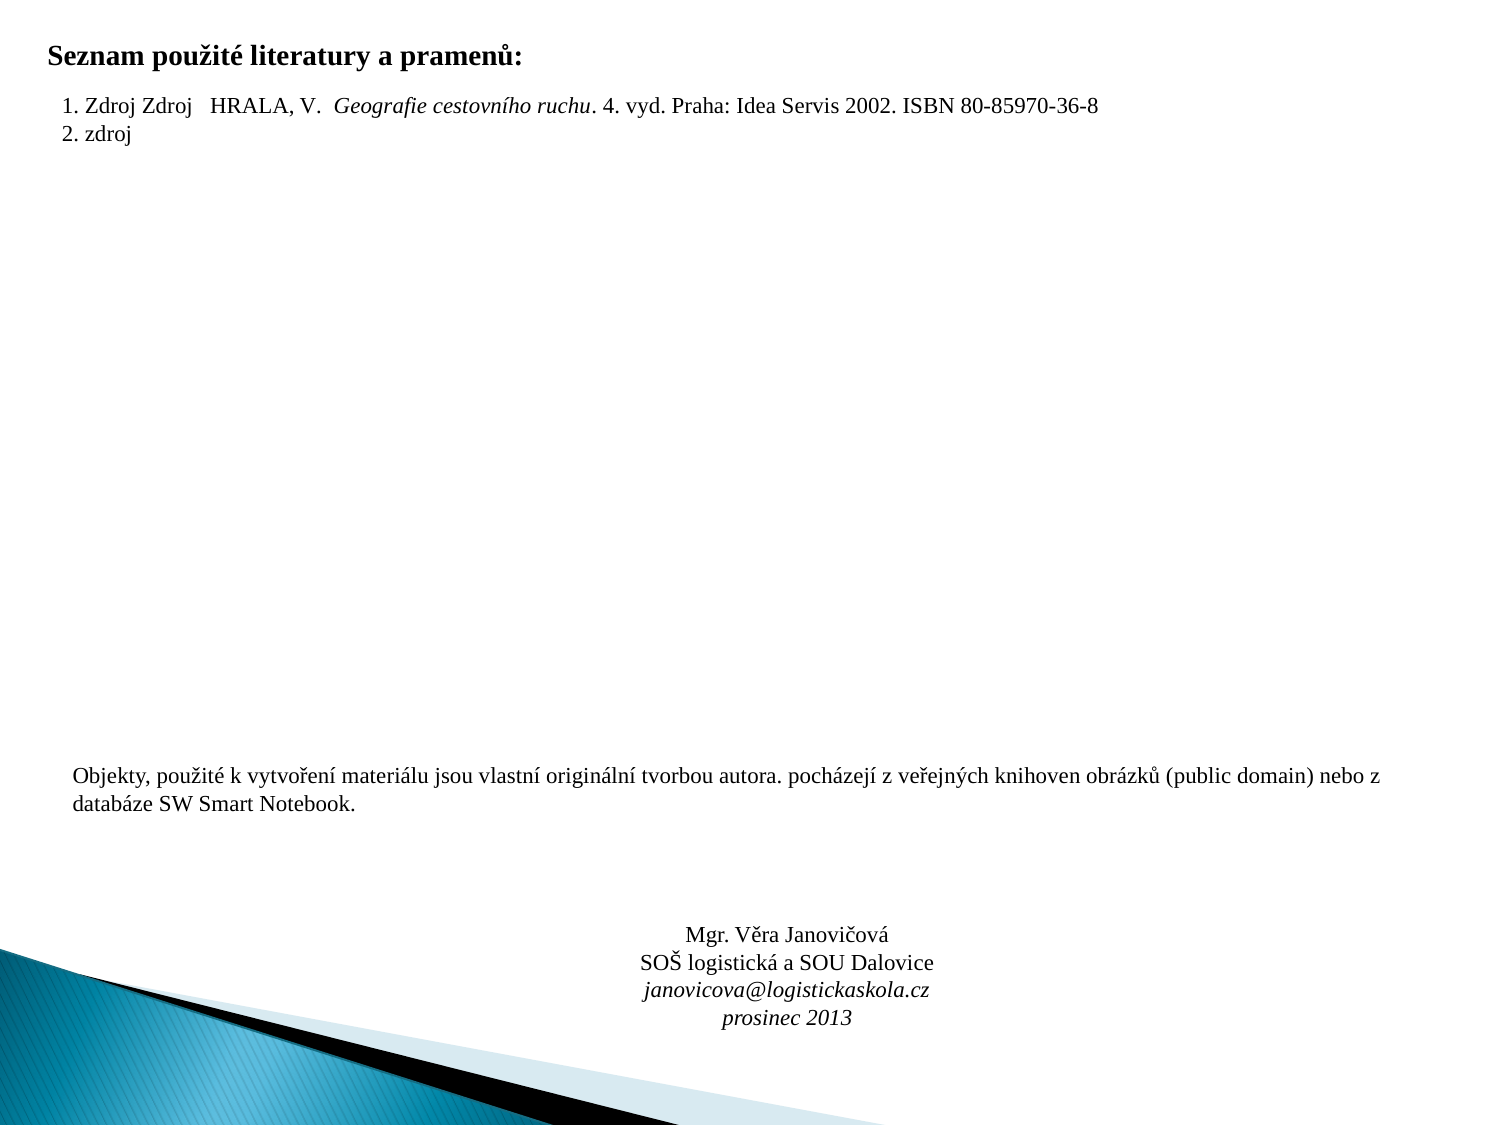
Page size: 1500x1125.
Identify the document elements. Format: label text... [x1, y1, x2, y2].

text_box 1. Zdroj Zdroj HRALA, V. Geografie cestovního ruchu. 4. vyd. Praha: Idea Servis 2002. ISBN 80-85970-36-8 2. zdroj [48, 84, 1310, 154]
text_box Mgr. Věra Janovičová SOŠ logistická a SOU Dalovice janovicova@logistickaskola.cz prosinec 2013 [494, 913, 1080, 1039]
text_box Objekty, použité k vytvoření materiálu jsou vlastní originální tvorbou autora. pocházejí z veřejných knihoven obrázků (public domain) nebo z databáze SW Smart Notebook. [58, 753, 1442, 823]
text_box Seznam použité literatury a pramenů: [33, 29, 762, 79]
